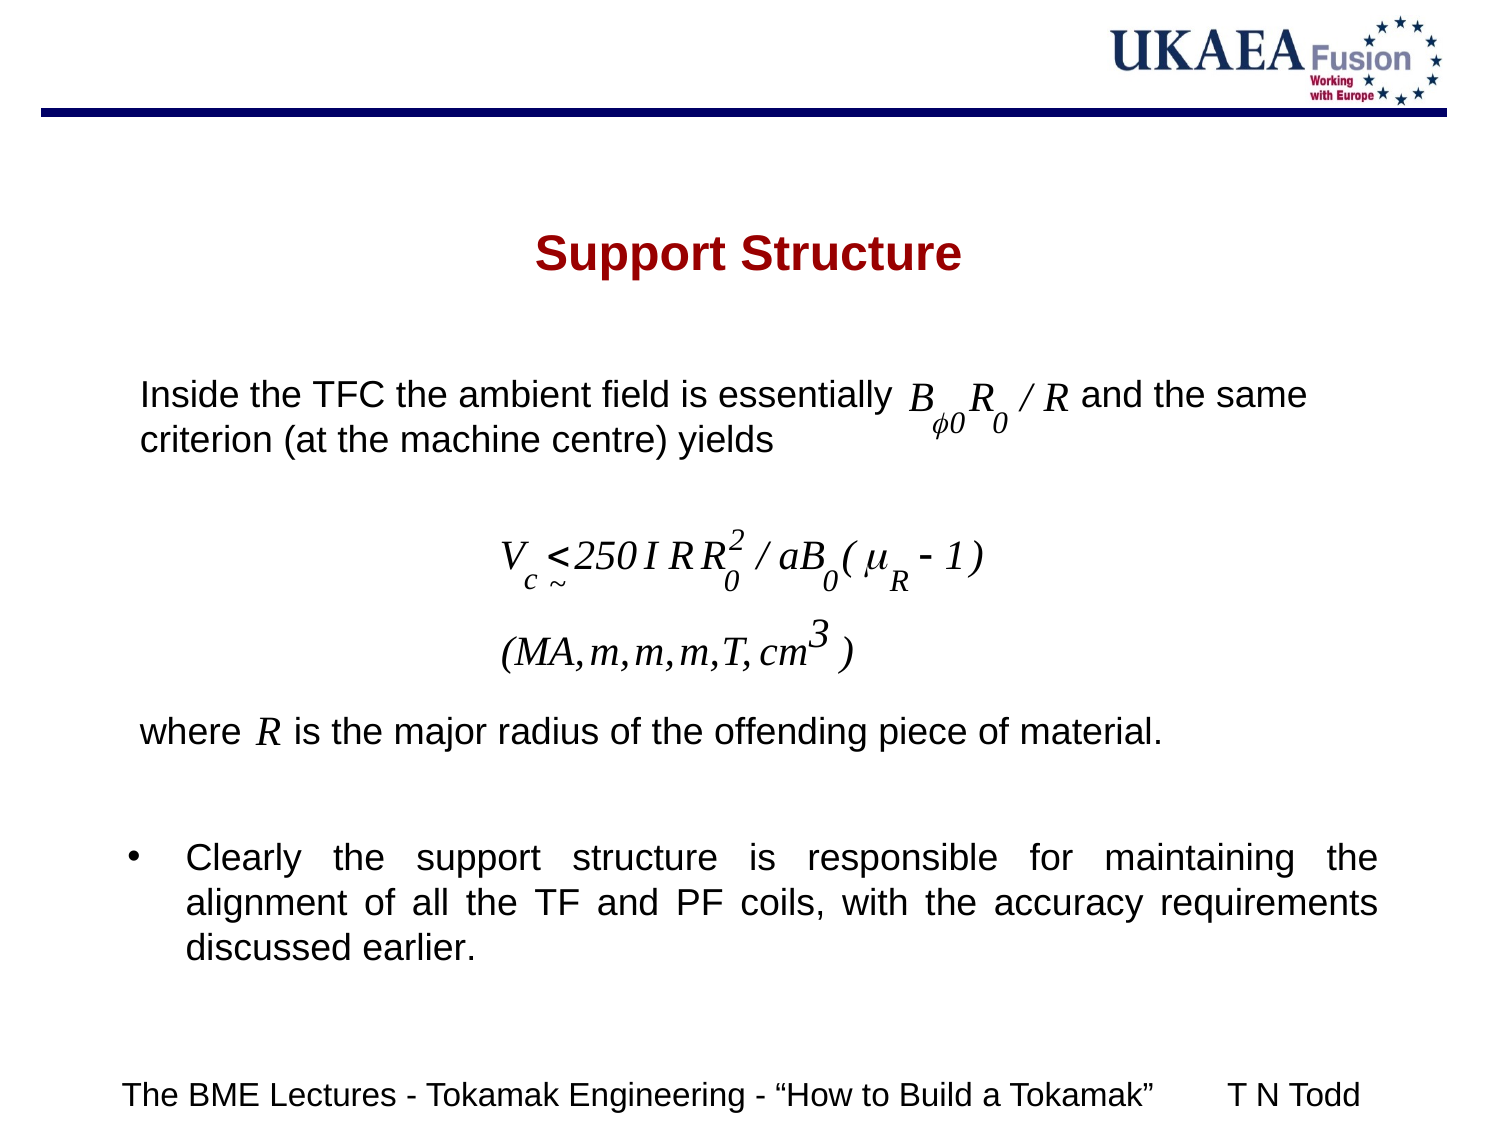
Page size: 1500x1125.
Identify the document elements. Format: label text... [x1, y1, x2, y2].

picture [1107, 15, 1443, 106]
text_box Clearly the support structure is responsible for maintaining the alignment of all the TF and PF coils, with the accuracy requirements discussed earlier. [112, 824, 1394, 976]
text_box Support Structure [99, 212, 1398, 288]
text_box Inside the TFC the ambient field is essentially and the same criterion (at the machine centre) yields [124, 362, 1384, 468]
chart [903, 373, 1075, 445]
chart [251, 712, 287, 751]
text_box where is the major radius of the offending piece of material. [124, 699, 1415, 761]
chart [500, 525, 992, 680]
